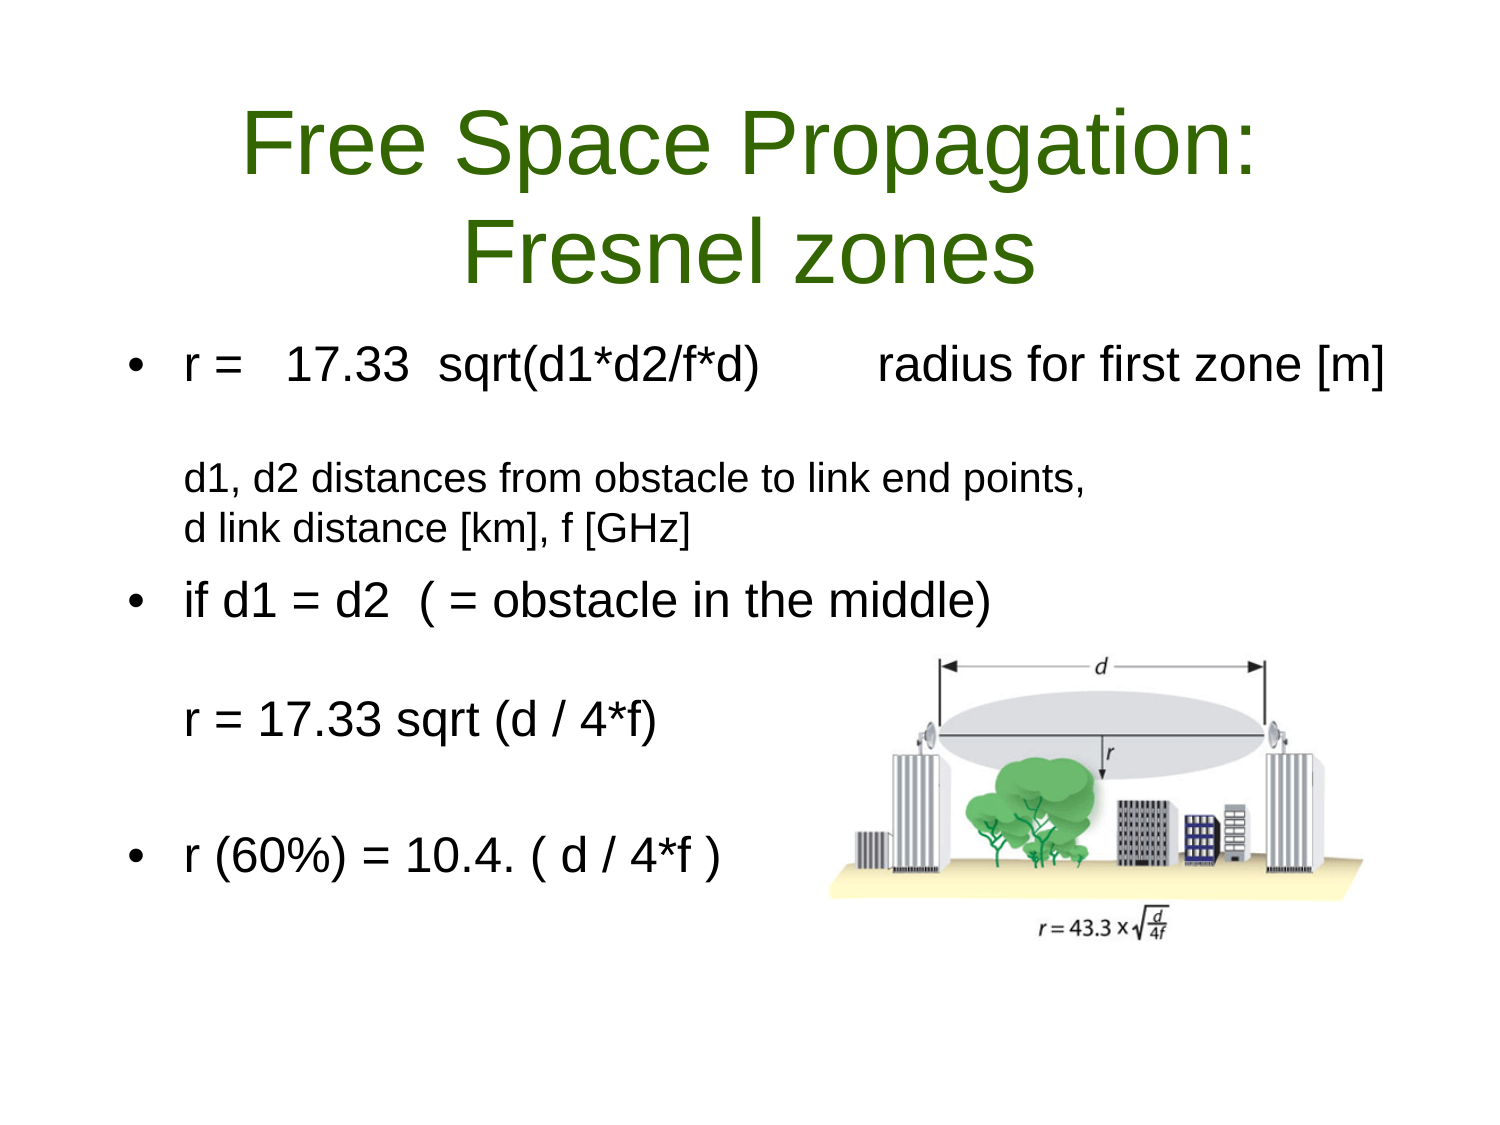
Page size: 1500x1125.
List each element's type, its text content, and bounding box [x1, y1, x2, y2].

list r = 17.33 sqrt(d1*d2/f*d) radius for first zone [m] d1, d2 distances from obstacle to link end points, d link distance [km], f [GHz] if d1 = d2 ( = obstacle in the middle) r = 17.33 sqrt (d / 4*f) r (60%) = 10.4. ( d / 4*f ) [112, 324, 1455, 1000]
title Free Space Propagation: Fresnel zones [112, 79, 1388, 309]
